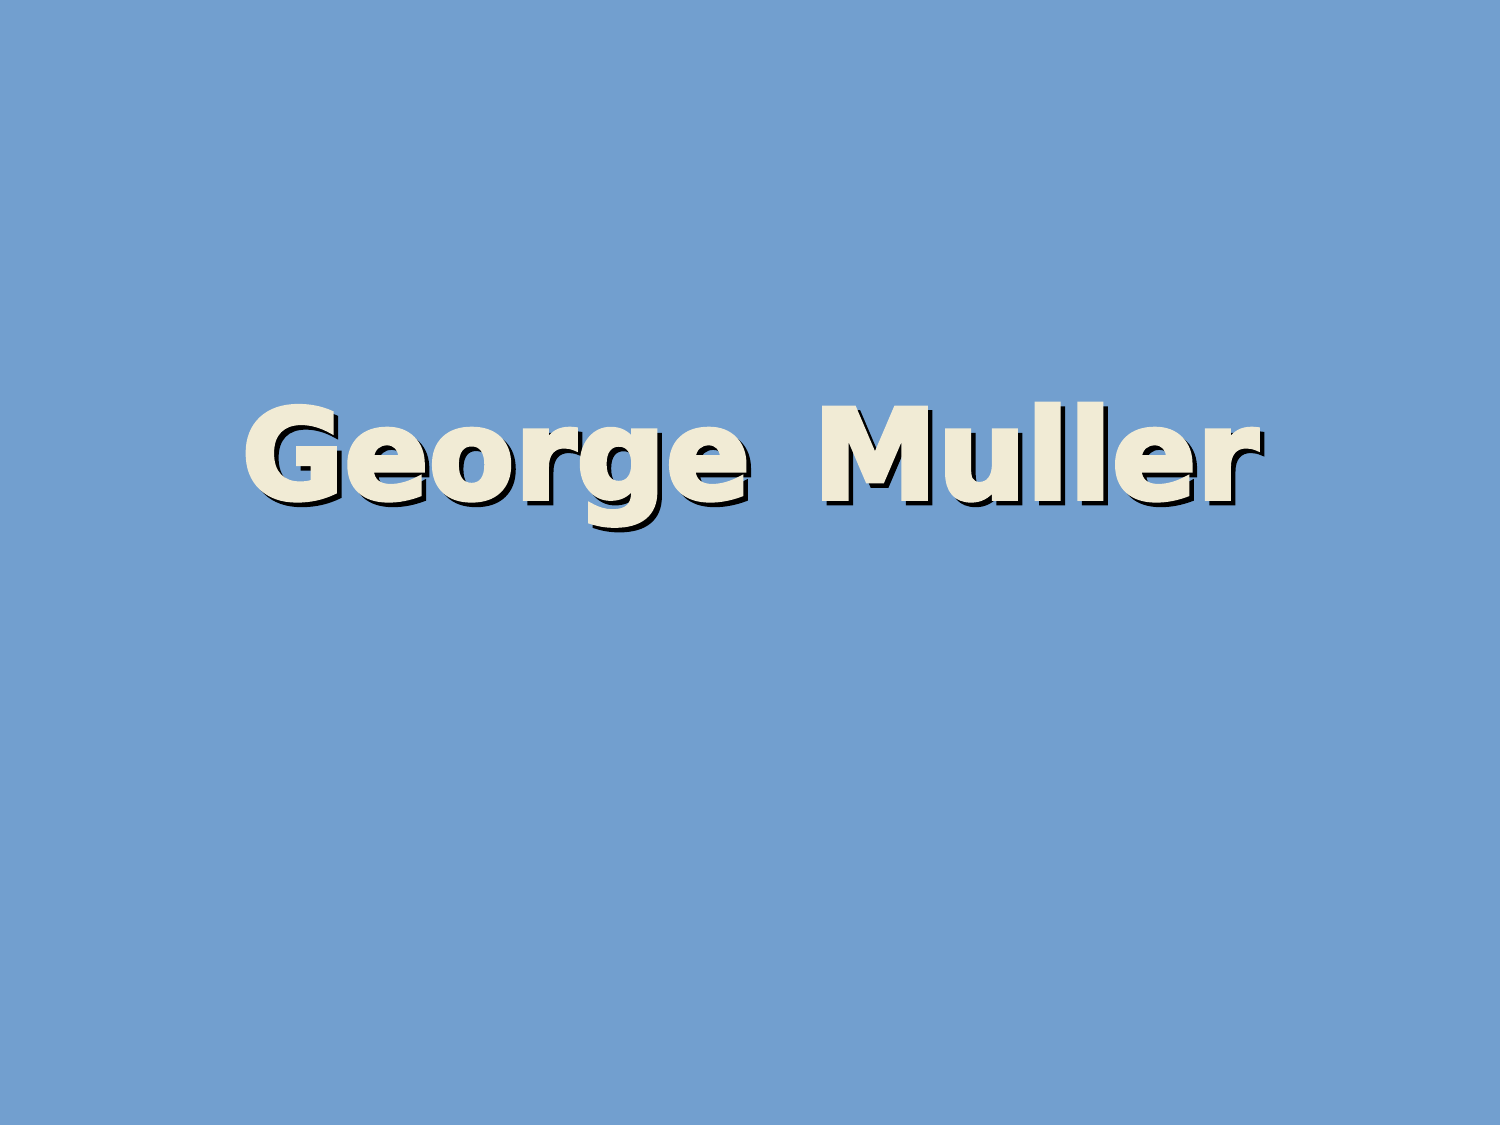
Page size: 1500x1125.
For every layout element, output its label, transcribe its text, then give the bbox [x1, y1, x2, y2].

title George Muller [75, 375, 1426, 563]
